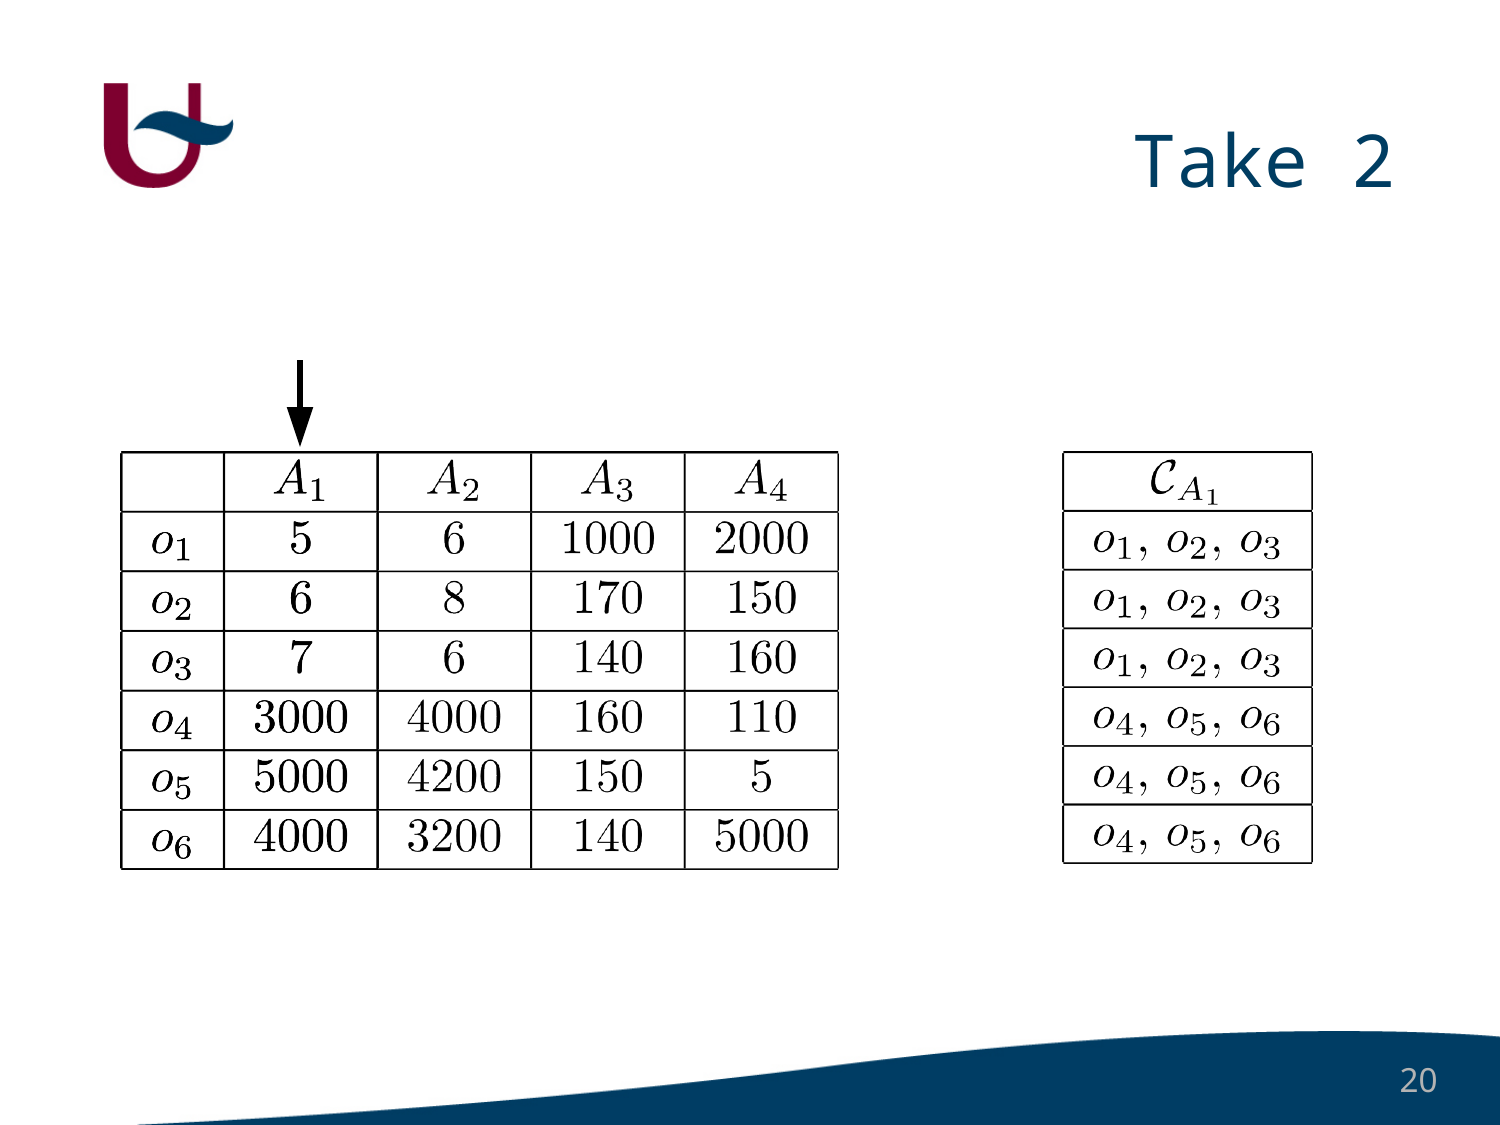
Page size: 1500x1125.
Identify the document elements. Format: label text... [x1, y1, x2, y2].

picture [120, 451, 839, 871]
picture [103, 83, 234, 105]
title Take 2 [103, 105, 1396, 210]
picture [1062, 451, 1313, 864]
picture [137, 1031, 1500, 1125]
